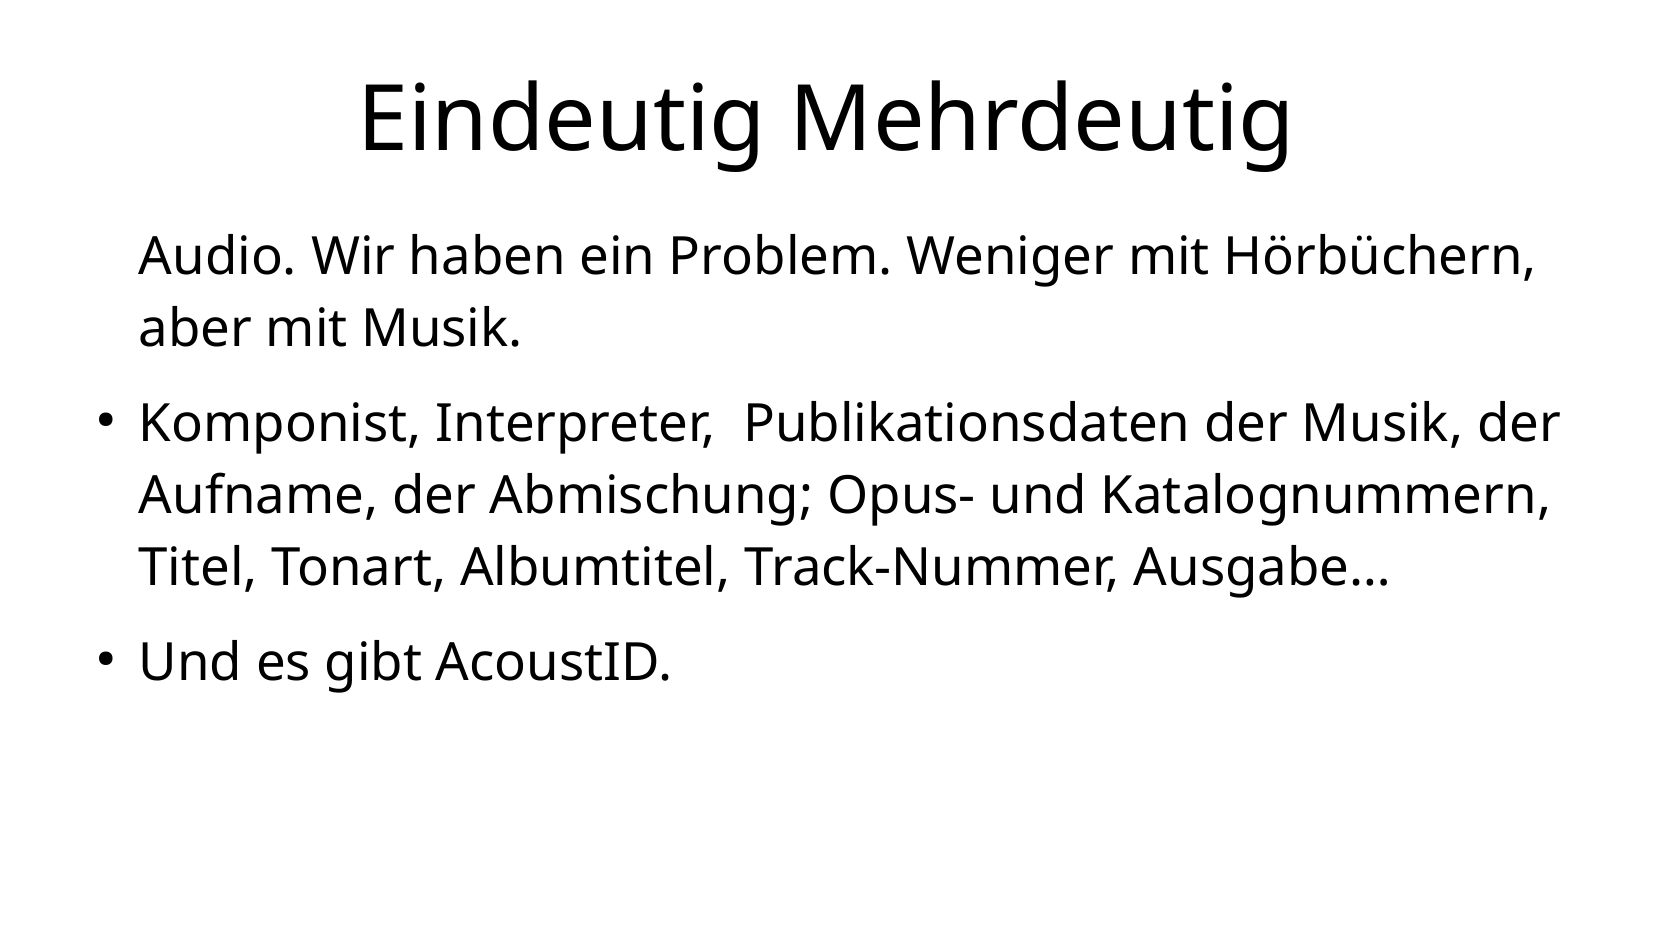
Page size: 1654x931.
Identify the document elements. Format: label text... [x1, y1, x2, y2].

list Audio. Wir haben ein Problem. Weniger mit Hörbüchern, aber mit Musik. Komponist, Interpreter, Publikationsdaten der Musik, der Aufname, der Abmischung; Opus- und Katalognummern, Titel, Tonart, Albumtitel, Track-Nummer, Ausgabe… Und es gibt AcoustID. [82, 217, 1571, 758]
title Eindeutig Mehrdeutig [82, 37, 1571, 193]
